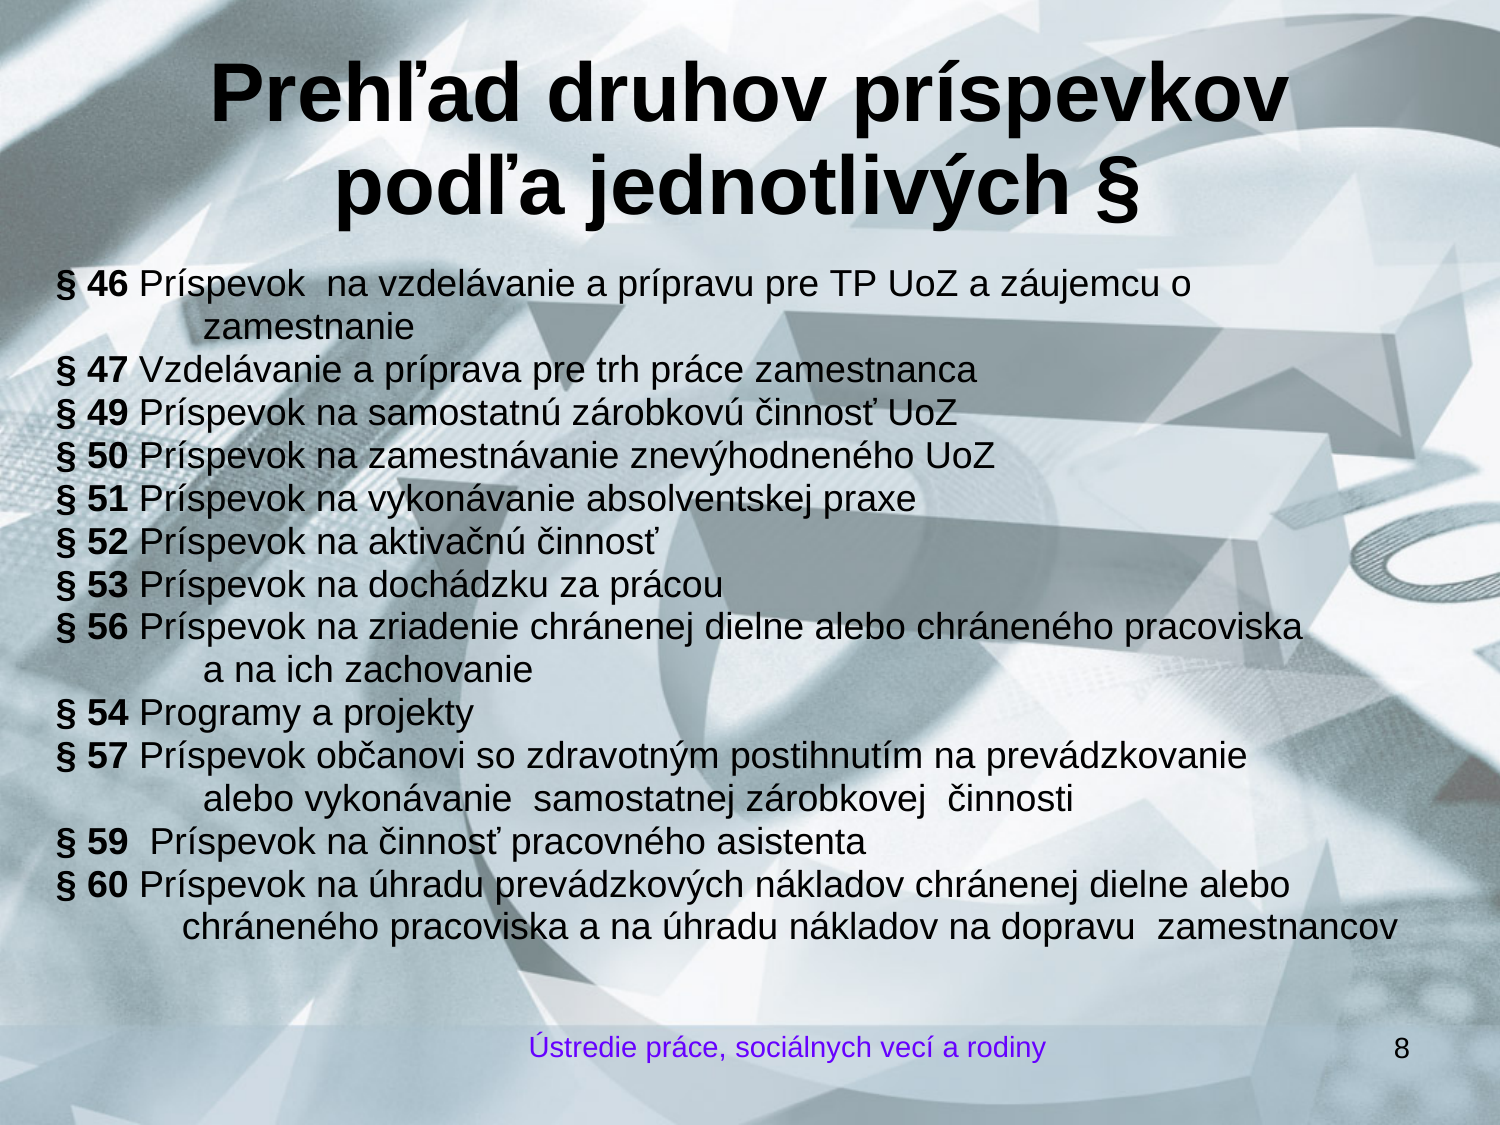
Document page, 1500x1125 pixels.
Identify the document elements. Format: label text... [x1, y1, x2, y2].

title Prehľad druhov príspevkov podľa jednotlivých § [75, 31, 1426, 247]
picture [0, 0, 1500, 1125]
list § 46 Príspevok na vzdelávanie a prípravu pre TP UoZ a záujemcu o zamestnanie § 47 Vzdelávanie a príprava pre trh práce zamestnanca § 49 Príspevok na samostatnú zárobkovú činnosť UoZ § 50 Príspevok na zamestnávanie znevýhodneného UoZ § 51 Príspevok na vykonávanie absolventskej praxe § 52 Príspevok na aktivačnú činnosť § 53 Príspevok na dochádzku za prácou § 56 Príspevok na zriadenie chránenej dielne alebo chráneného pracoviska a na ich zachovanie § 54 Programy a projekty § 57 Príspevok občanovi so zdravotným postihnutím na prevádzkovanie alebo vykonávanie samostatnej zárobkovej činnosti § 59 Príspevok na činnosť pracovného asistenta § 60 Príspevok na úhradu prevádzkových nákladov chránenej dielne alebo chráneného pracoviska a na úhradu nákladov na dopravu zamestnancov [41, 262, 1500, 1035]
